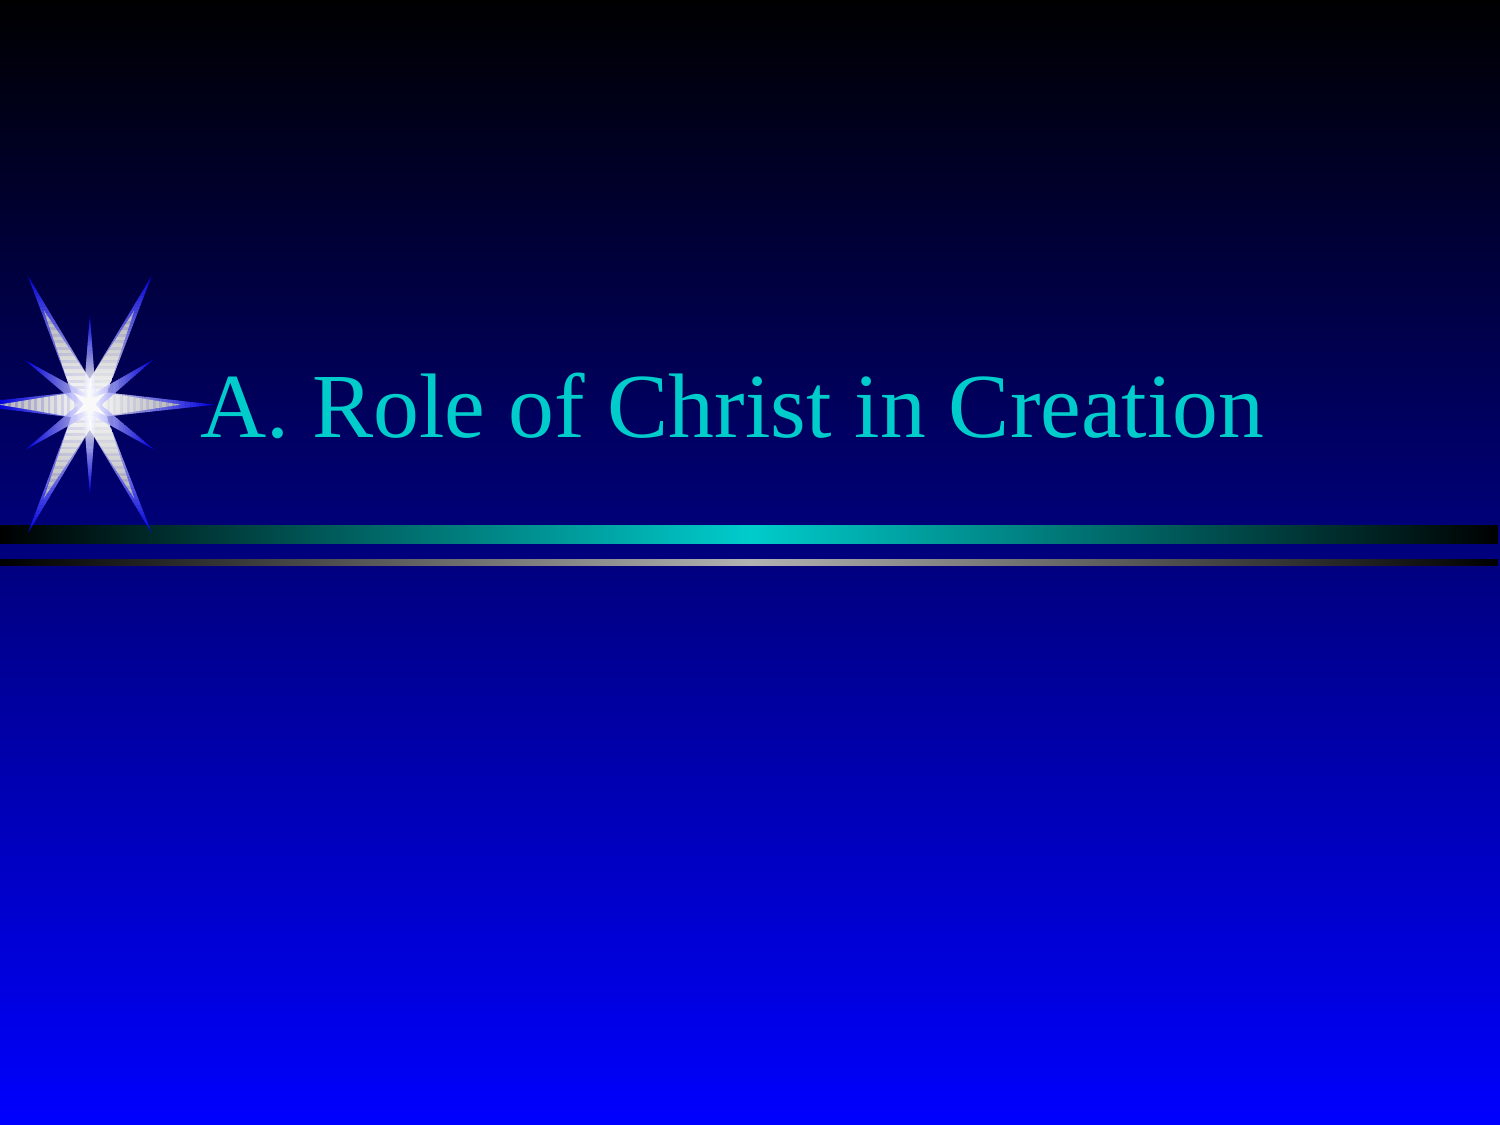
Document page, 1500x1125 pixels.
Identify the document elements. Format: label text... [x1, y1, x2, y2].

title A. Role of Christ in Creation [200, 312, 1476, 501]
